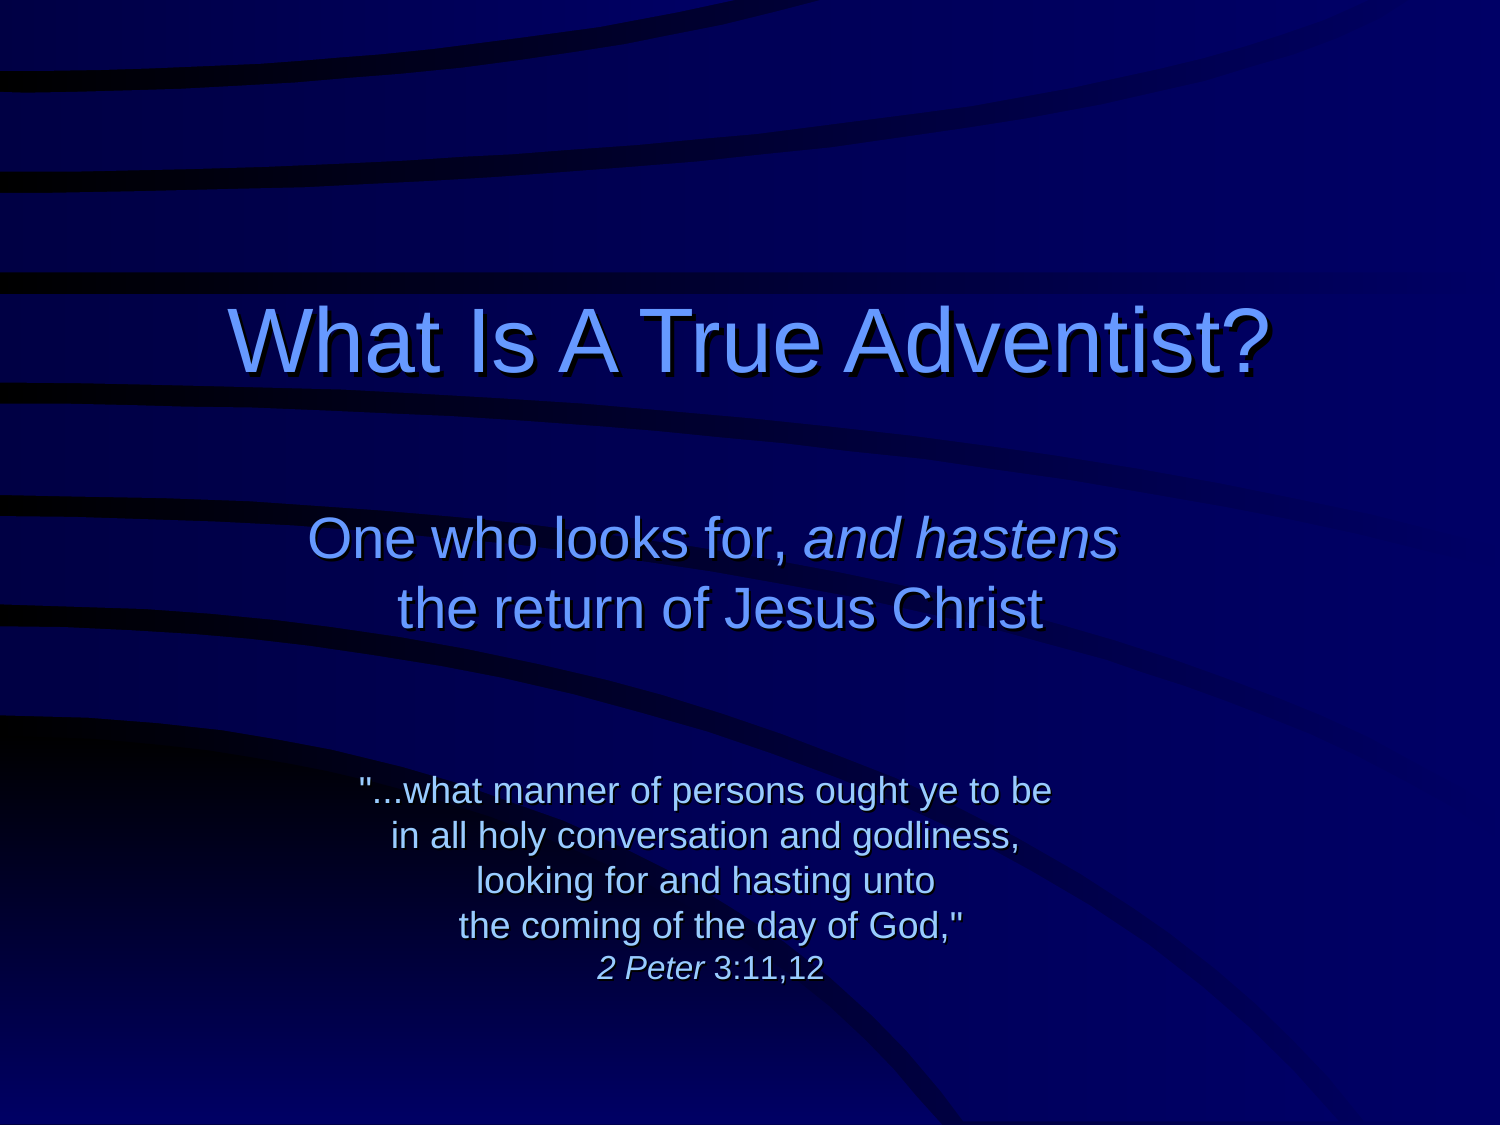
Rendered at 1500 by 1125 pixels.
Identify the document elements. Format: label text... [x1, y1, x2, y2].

text_box "...what manner of persons ought ye to be in all holy conversation and godliness, looking for and hasting unto the coming of the day of God," 2 Peter 3:11,12 [343, 758, 1079, 994]
text_box One who looks for, and hastens the return of Jesus Christ [292, 492, 1150, 648]
title What Is A True Adventist? [112, 215, 1388, 457]
